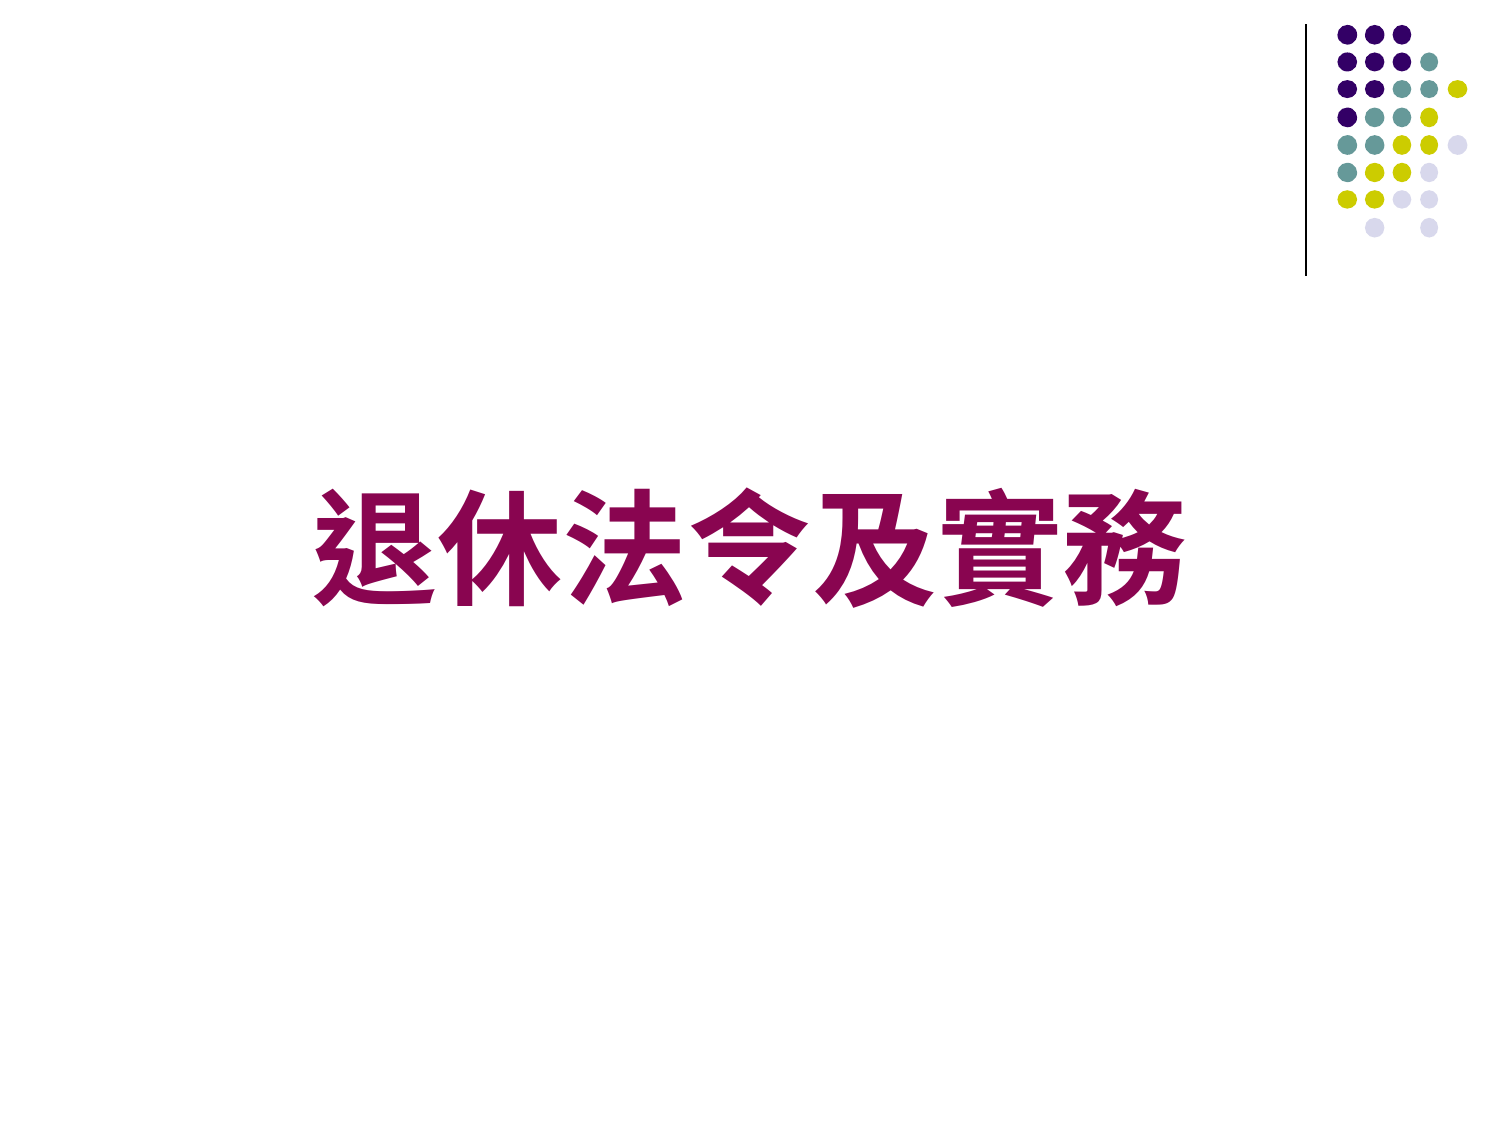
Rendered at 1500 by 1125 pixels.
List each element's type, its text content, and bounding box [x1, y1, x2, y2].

list 退休法令及實務 [75, 282, 1426, 1006]
